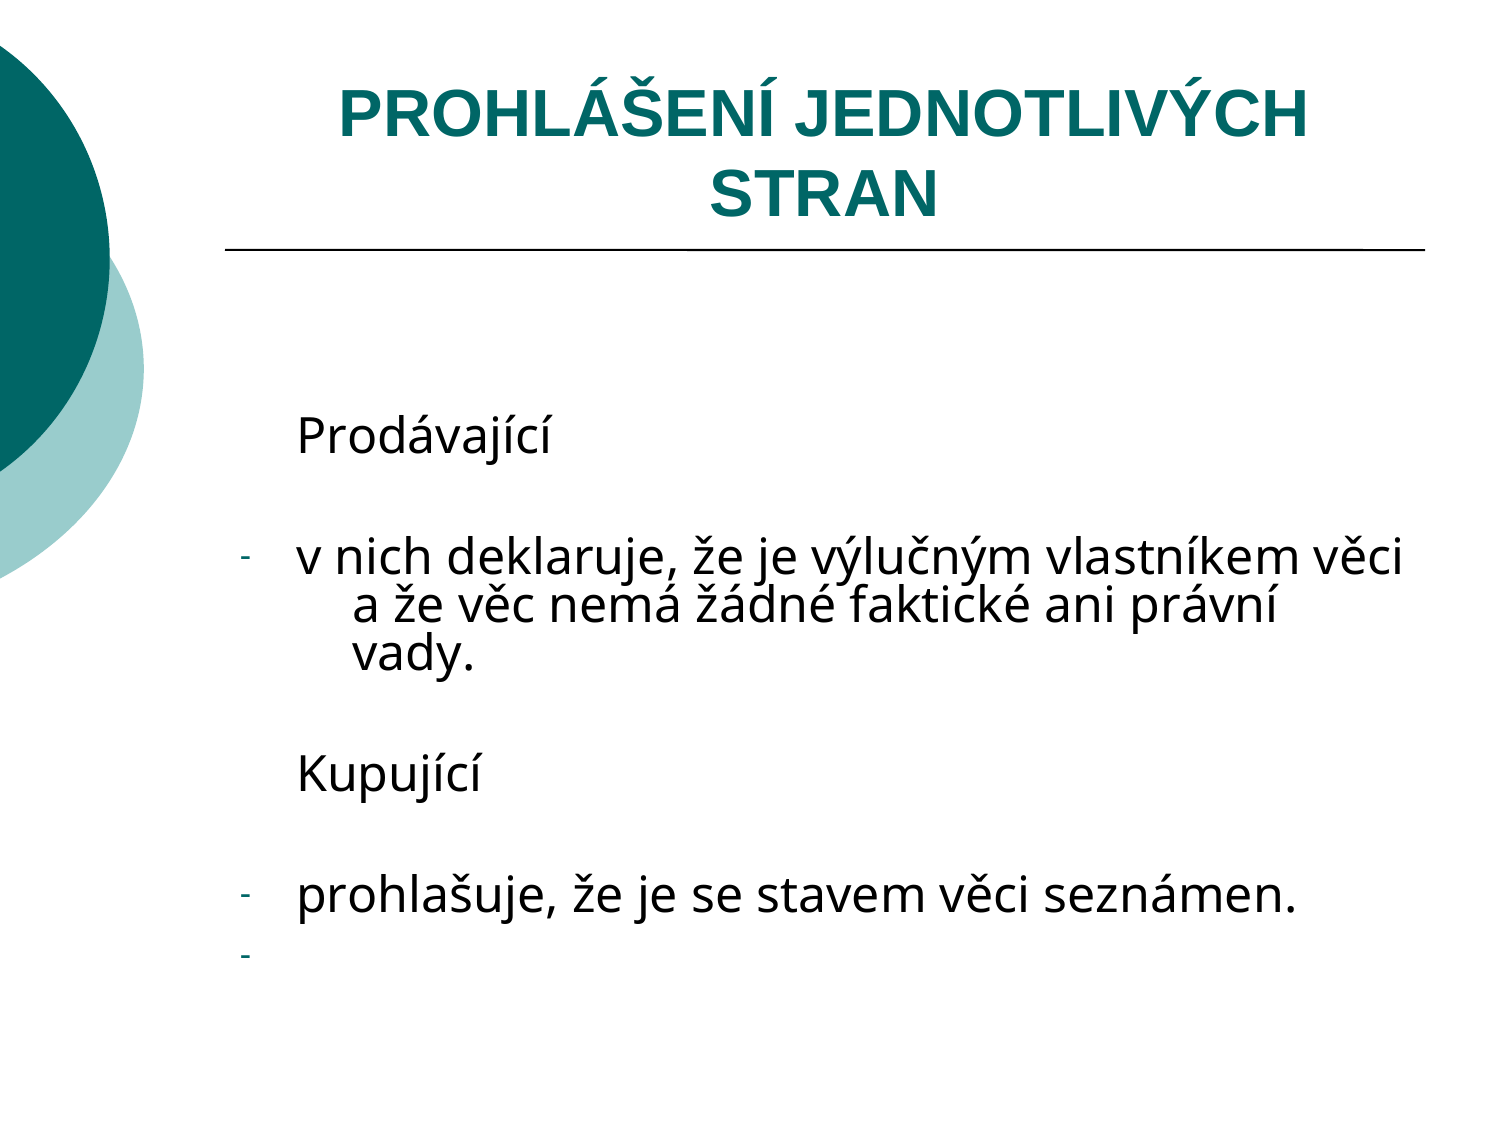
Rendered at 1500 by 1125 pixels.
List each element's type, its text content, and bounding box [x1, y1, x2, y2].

title PROHLÁŠENÍ JEDNOTLIVÝCH STRAN [224, 49, 1425, 237]
list Prodávající v nich deklaruje, že je výlučným vlastníkem věci a že věc nemá žádné faktické ani právní vady. Kupující prohlašuje, že je se stavem věci seznámen. [224, 299, 1425, 975]
